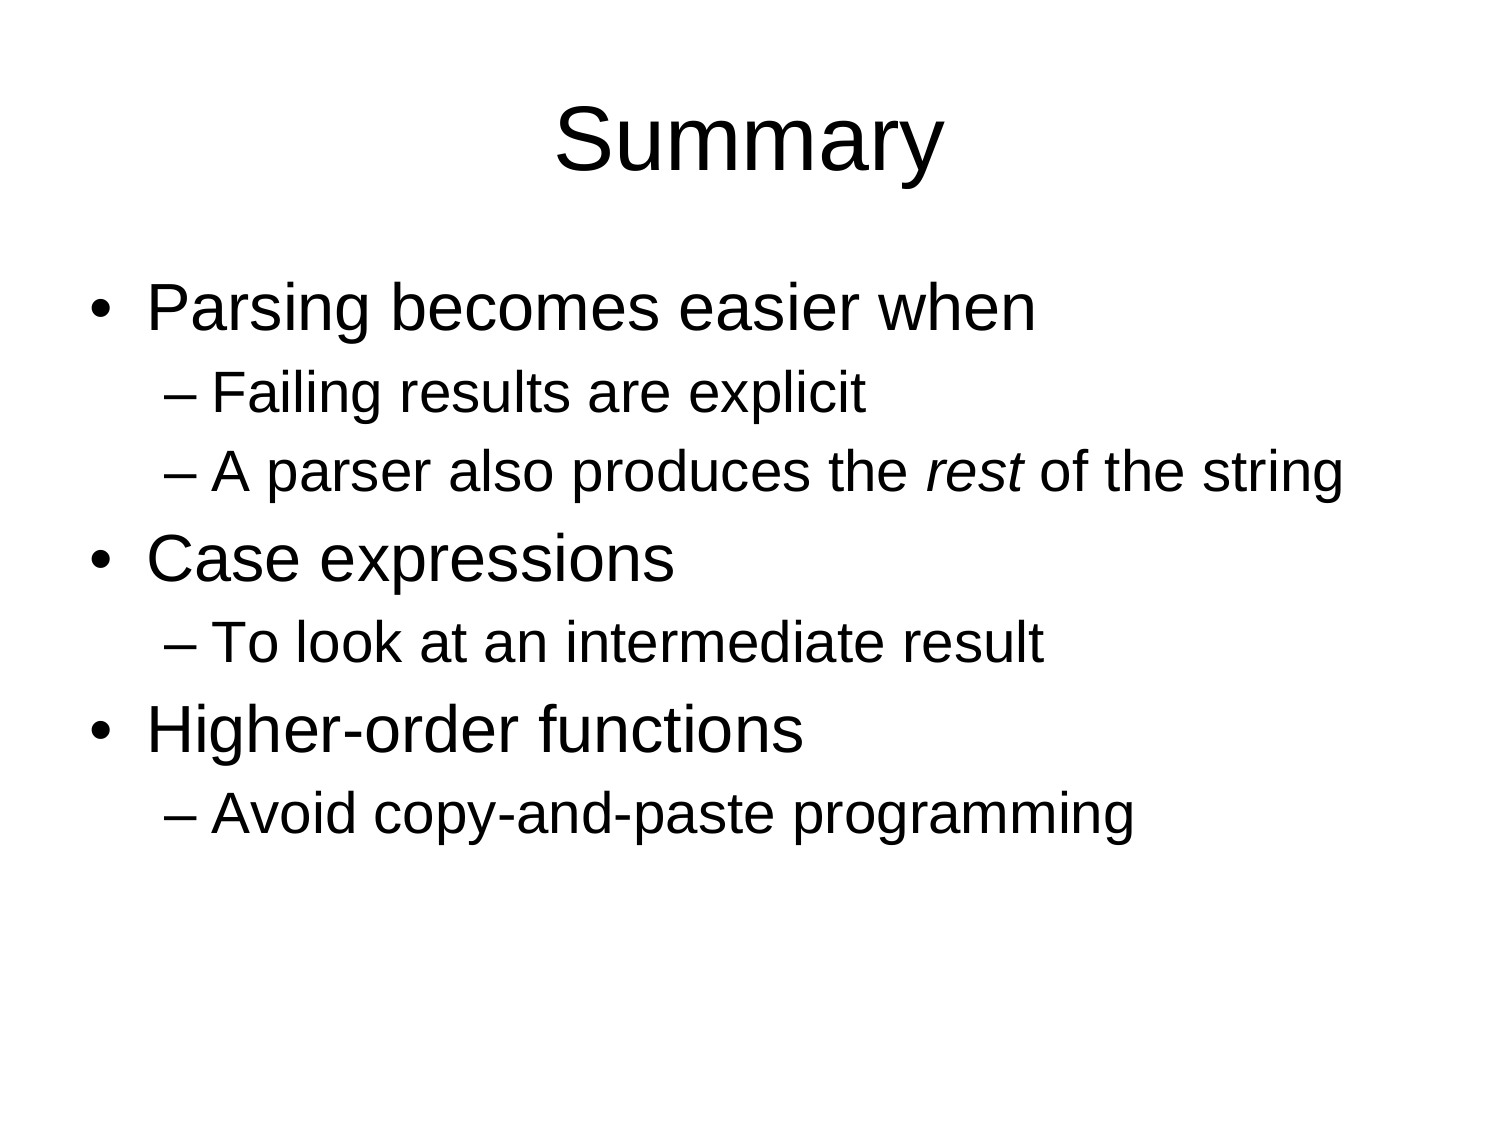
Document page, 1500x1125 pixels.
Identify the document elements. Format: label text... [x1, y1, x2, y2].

list Parsing becomes easier when Failing results are explicit A parser also produces the rest of the string Case expressions To look at an intermediate result Higher-order functions Avoid copy-and-paste programming [75, 262, 1426, 1005]
title Summary [75, 45, 1426, 233]
